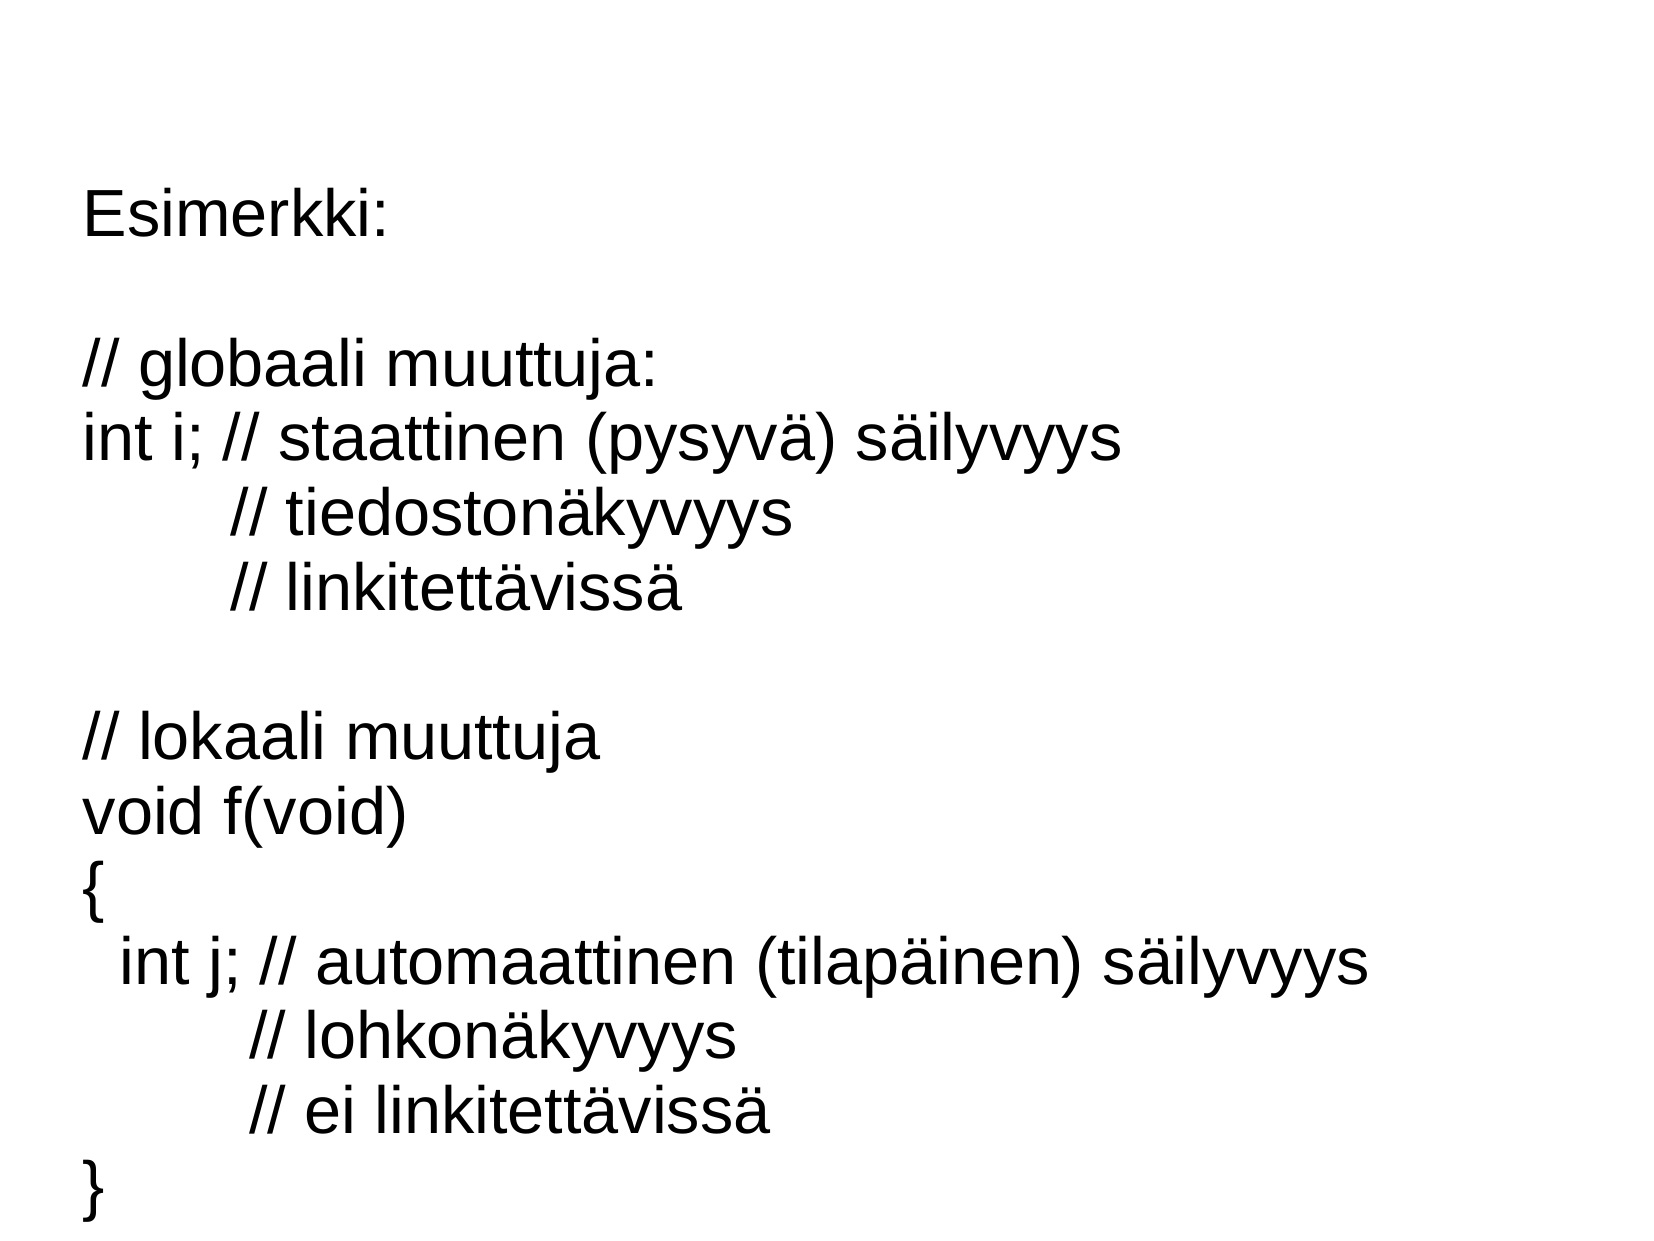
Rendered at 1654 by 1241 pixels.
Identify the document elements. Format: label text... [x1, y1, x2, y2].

text_box Esimerkki: // globaali muuttuja: int i; // staattinen (pysyvä) säilyvyys // tiedostonäkyvyys // linkitettävissä // lokaali muuttuja void f(void) { int j; // automaattinen (tilapäinen) säilyvyys // lohkonäkyvyys // ei linkitettävissä } [82, 176, 1571, 1223]
